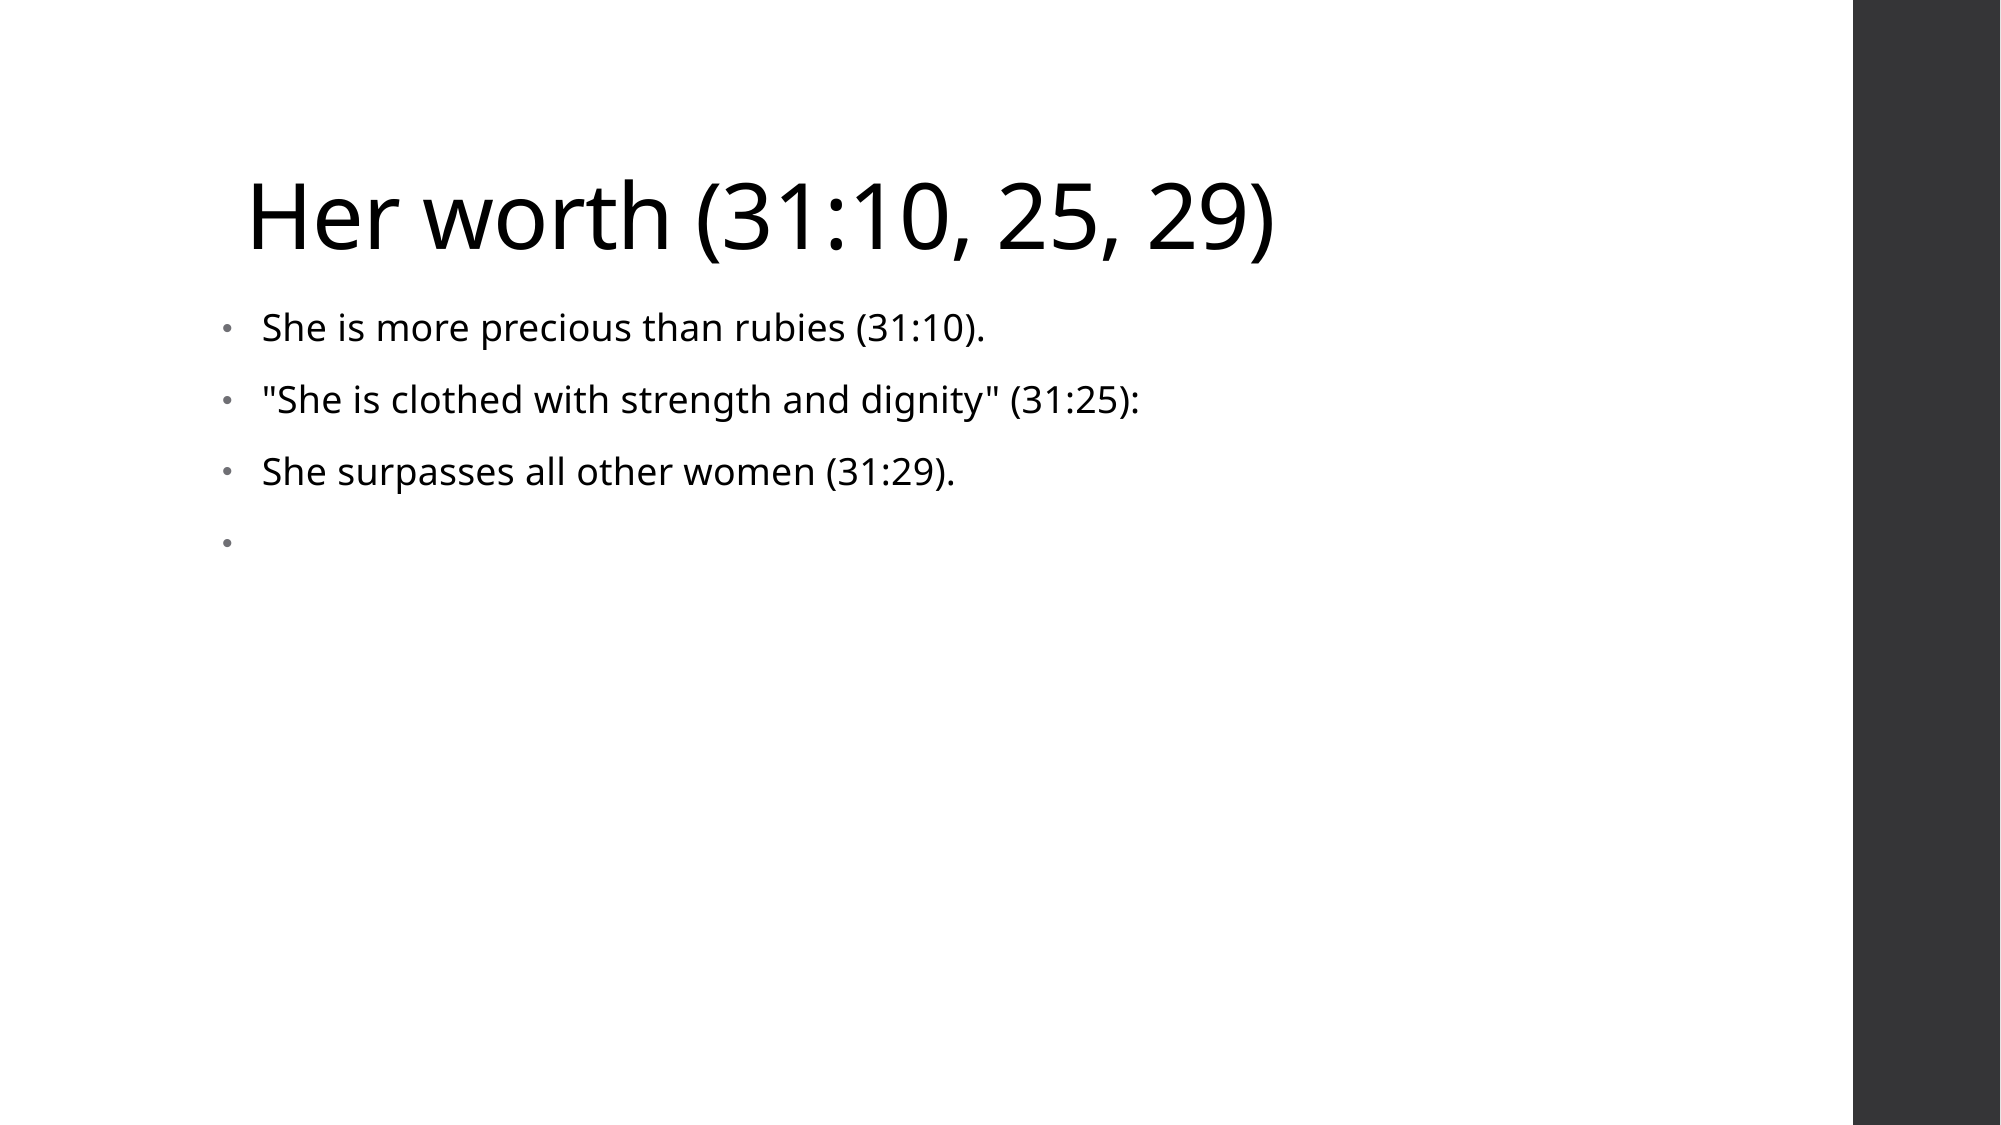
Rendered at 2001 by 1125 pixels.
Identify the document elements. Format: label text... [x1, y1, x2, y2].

list She is more precious than rubies (31:10). "She is clothed with strength and dignity" (31:25): She surpasses all other women (31:29). [206, 299, 1617, 1014]
title Her worth (31:10, 25, 29) [206, 60, 1797, 278]
